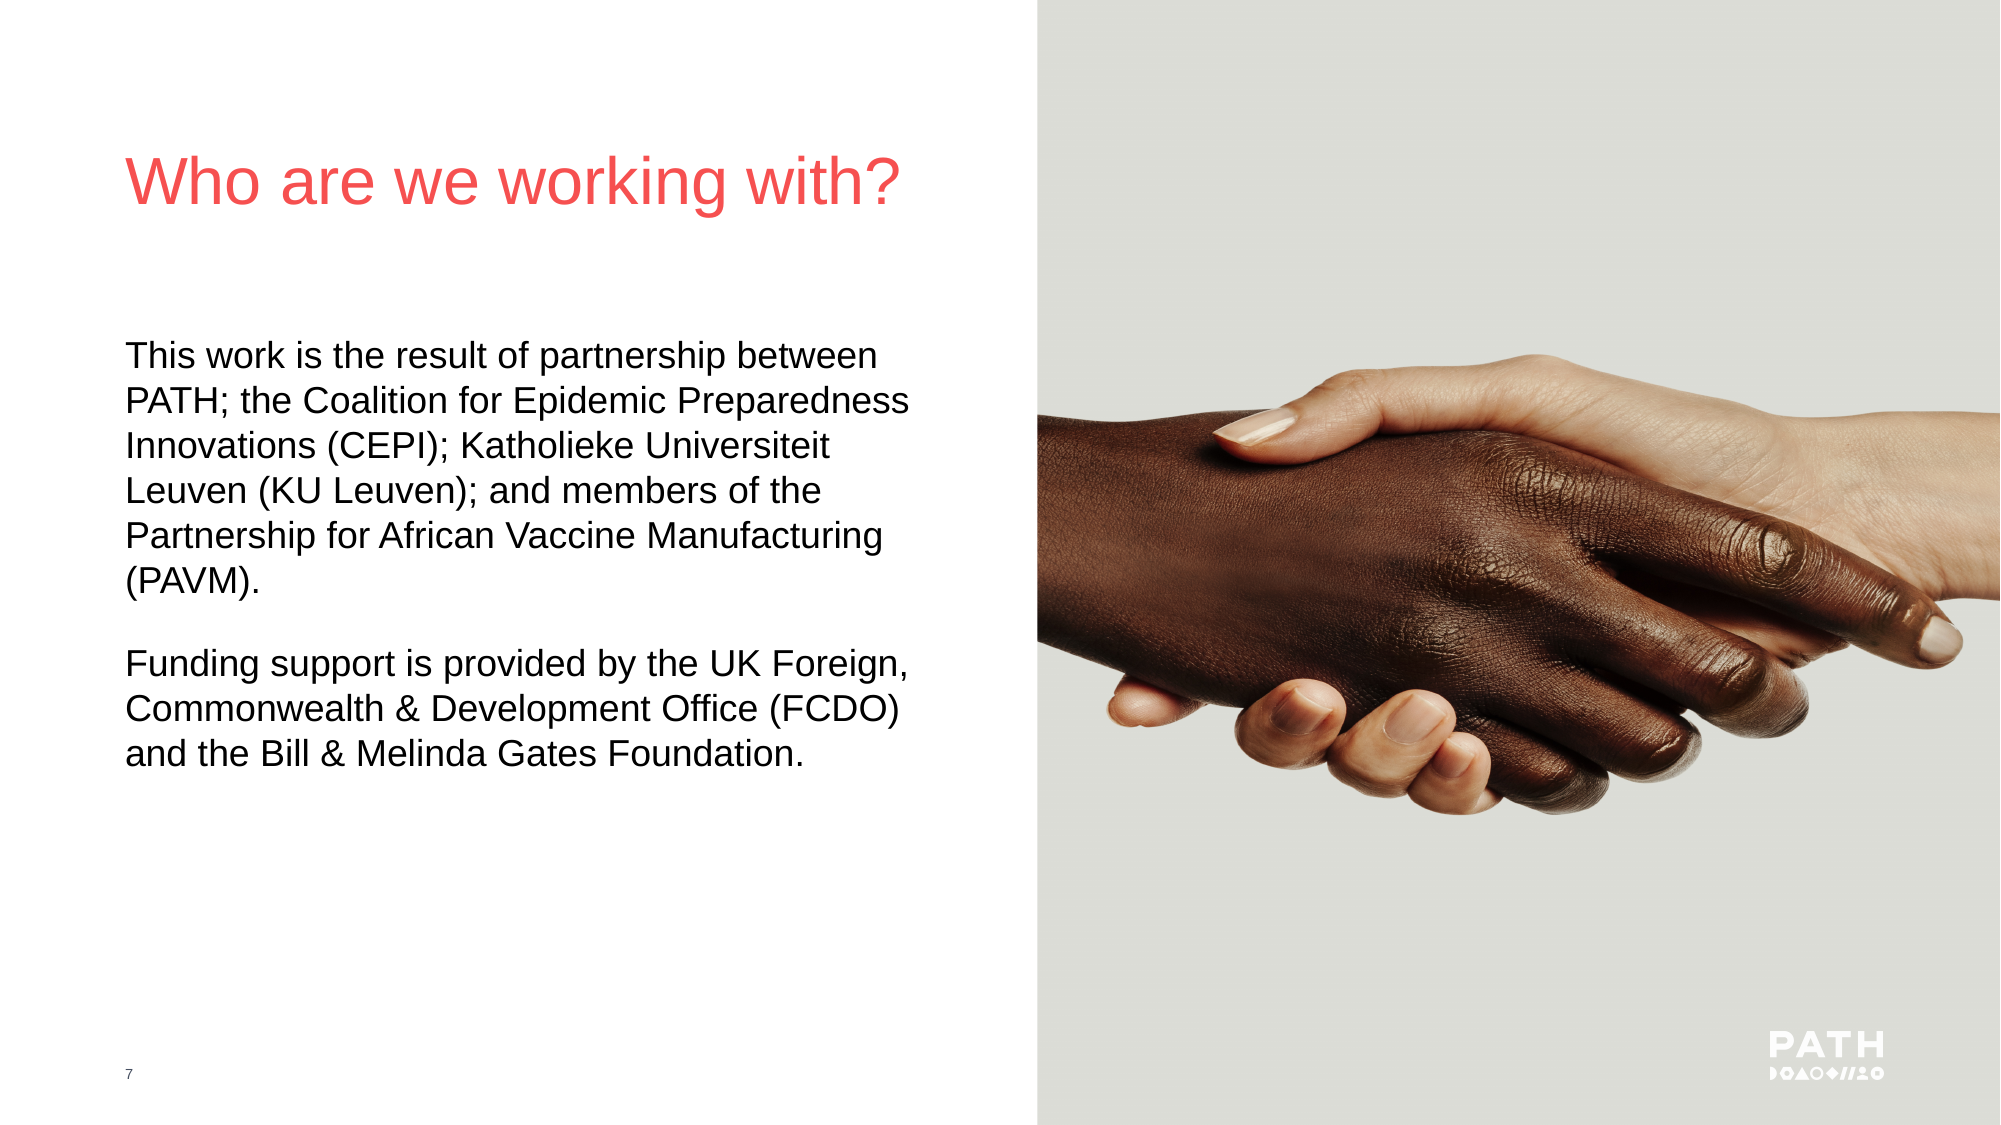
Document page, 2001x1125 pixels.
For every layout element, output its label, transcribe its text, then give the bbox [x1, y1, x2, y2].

list This work is the result of partnership between PATH; the Coalition for Epidemic Preparedness Innovations (CEPI); Katholieke Universiteit Leuven (KU Leuven); and members of the Partnership for African Vaccine Manufacturing (PAVM). Funding support is provided by the UK Foreign, Commonwealth & Development Office (FCDO) and the Bill & Melinda Gates Foundation. [125, 331, 963, 972]
text_box 7 [125, 1059, 155, 1087]
picture [1037, 0, 2000, 1125]
list Who are we working with? [125, 137, 963, 304]
